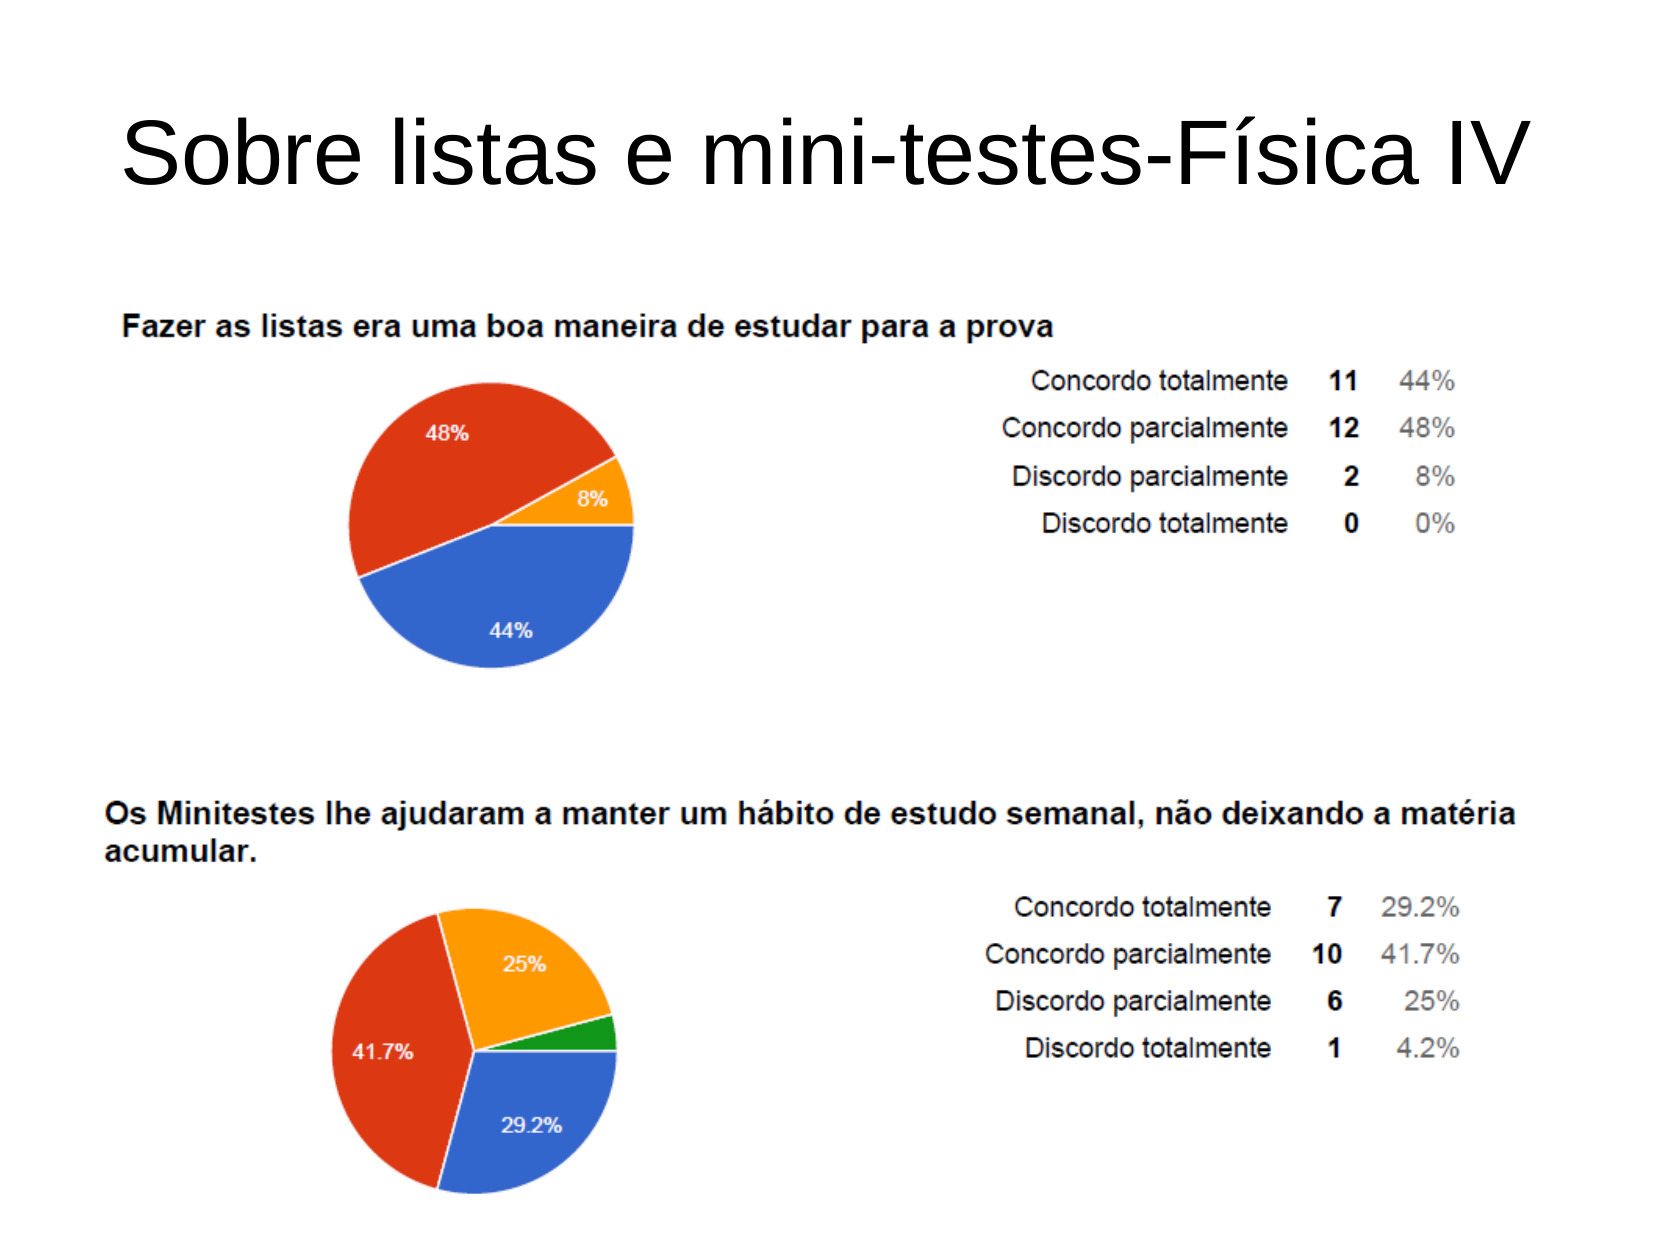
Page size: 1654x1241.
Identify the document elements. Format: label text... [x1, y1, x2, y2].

picture [70, 776, 1540, 1205]
picture [98, 295, 1477, 682]
title Sobre listas e mini-testes-Física IV [82, 49, 1571, 257]
